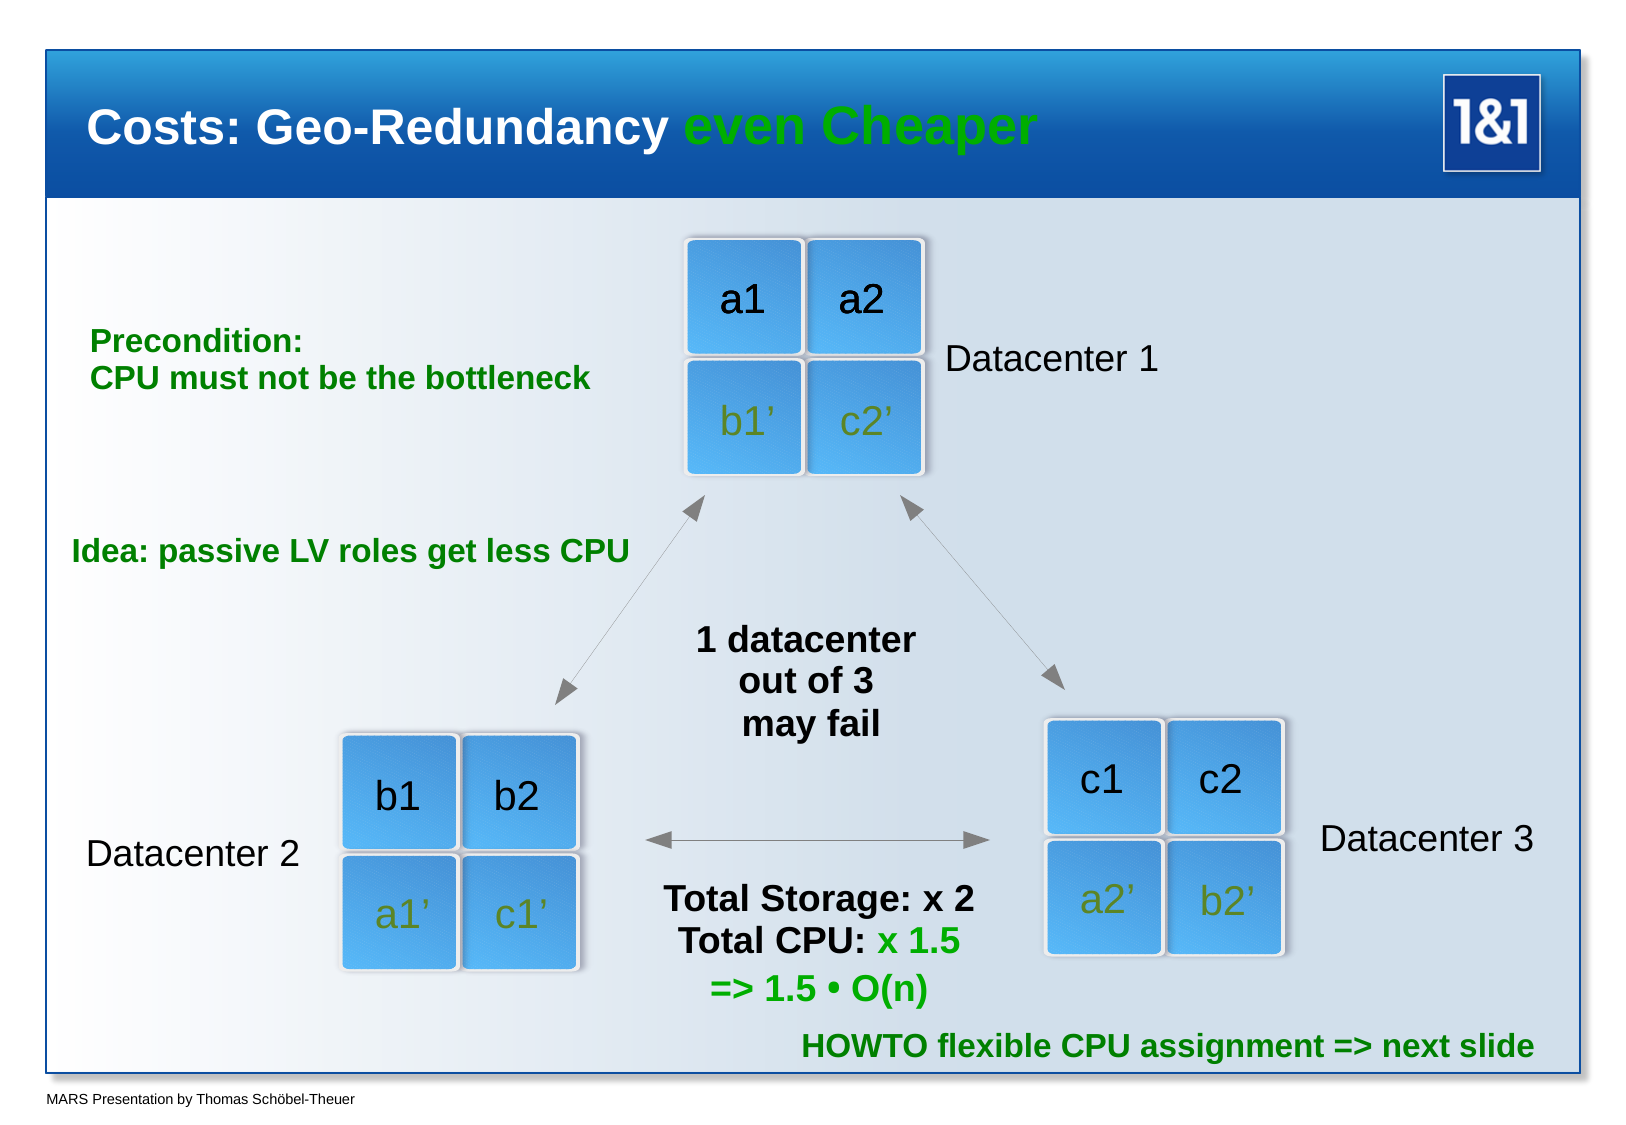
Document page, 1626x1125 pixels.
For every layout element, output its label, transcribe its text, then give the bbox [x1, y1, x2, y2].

text_box 1 datacenter out of 3 may fail [681, 610, 961, 752]
text_box a2’ [1065, 868, 1151, 931]
text_box Datacenter 2 [71, 825, 316, 882]
text_box c2 [1183, 748, 1258, 811]
text_box a2 [823, 268, 901, 330]
text_box Total Storage: x 2 Total CPU: x 1.5 => 1.5 • O(n) [648, 870, 991, 1019]
text_box b2 [478, 765, 556, 827]
text_box b1 [360, 765, 437, 827]
picture [44, 48, 1597, 1090]
text_box c2’ [825, 389, 909, 452]
text_box Precondition: CPU must not be the bottleneck [75, 314, 616, 404]
text_box c1’ [480, 883, 564, 946]
text_box Datacenter 3 [1305, 810, 1549, 867]
text_box Idea: passive LV roles get less CPU [56, 525, 646, 586]
footer MARS Presentation by Thomas Schöbel-Theuer [46, 1068, 561, 1125]
text_box b1’ [705, 389, 791, 452]
text_box c1 [1065, 748, 1139, 811]
text_box a1 [705, 268, 782, 330]
text_box b2’ [1185, 870, 1271, 932]
text_box Datacenter 1 [930, 329, 1174, 387]
title Costs: Geo-Redundancy even Cheaper [86, 51, 1416, 196]
text_box a1’ [360, 883, 446, 946]
text_box HOWTO flexible CPU assignment => next slide [786, 1020, 1561, 1072]
